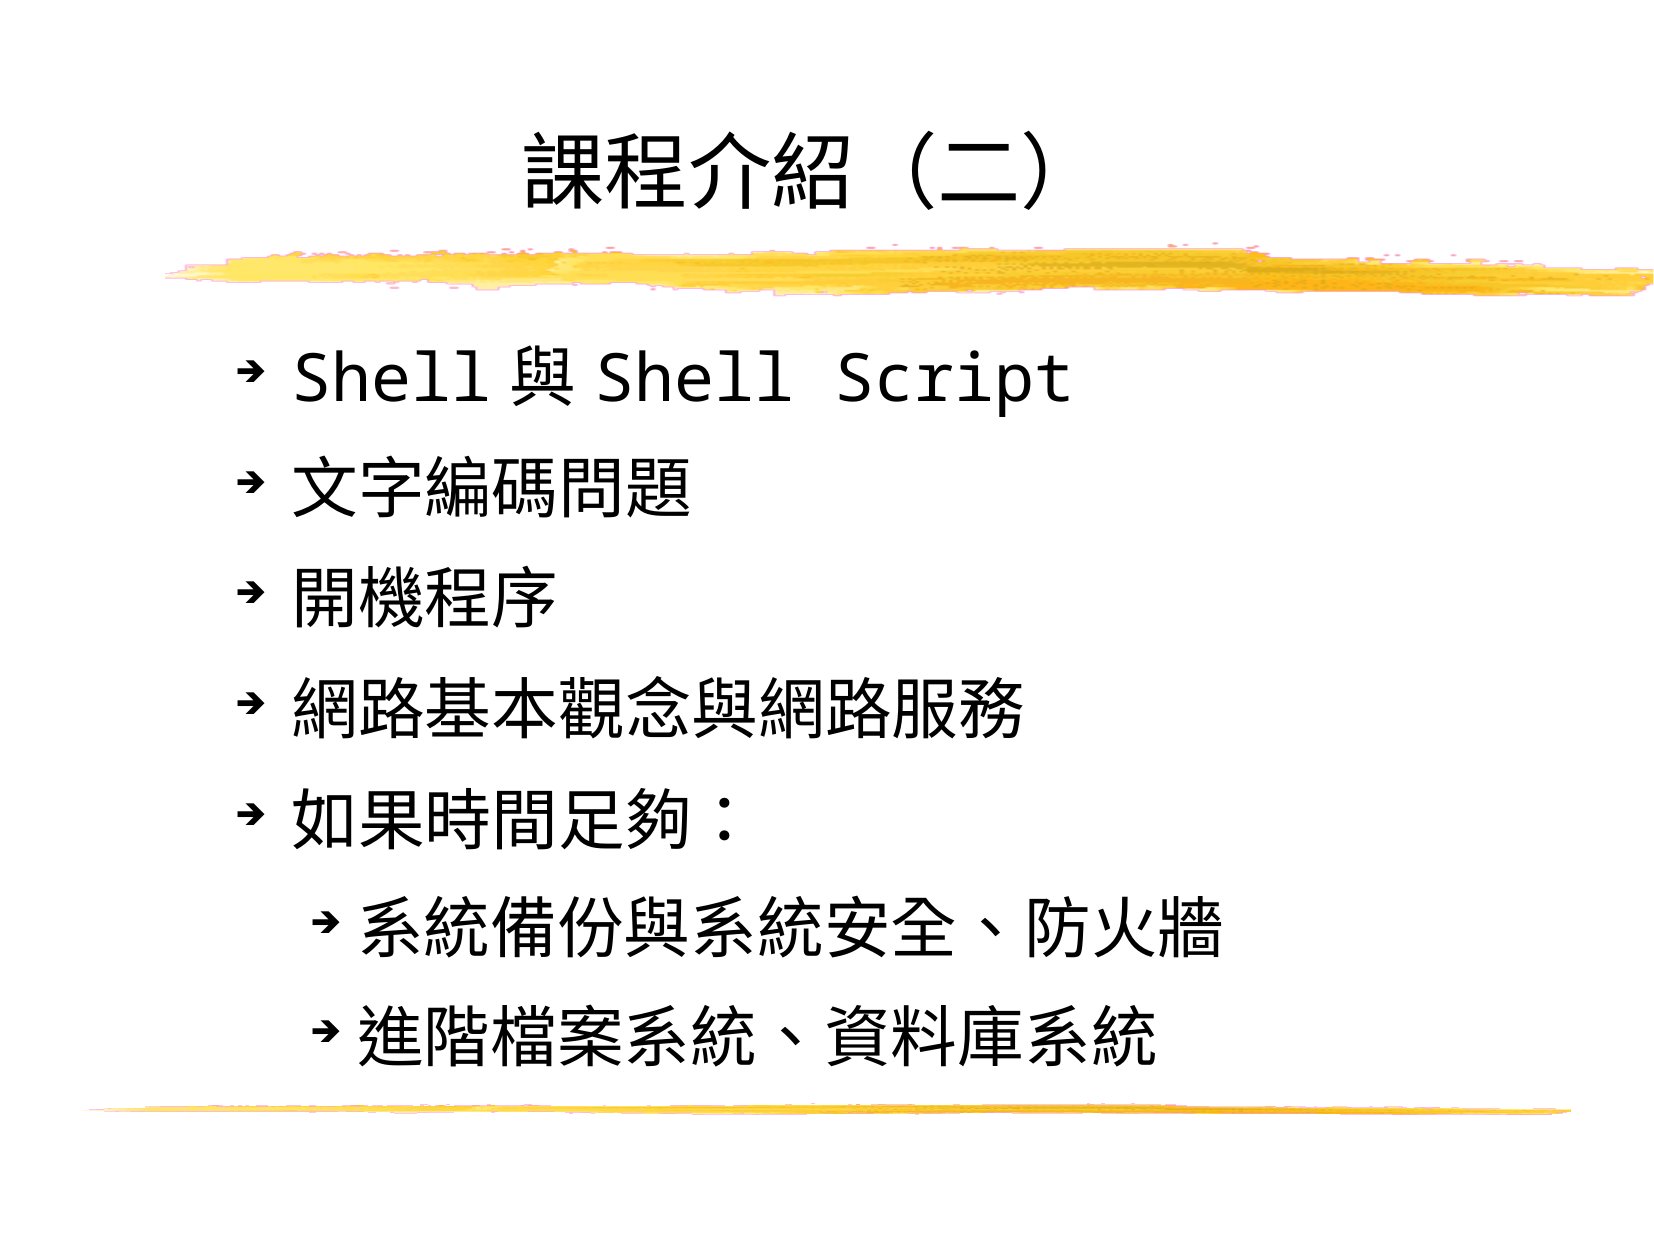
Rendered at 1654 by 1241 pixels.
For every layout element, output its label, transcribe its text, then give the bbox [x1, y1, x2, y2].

title 課程介紹（二） [110, 27, 1516, 235]
list Shell與Shell Script 文字編碼問題 開機程序 網路基本觀念與網路服務 如果時間足夠： 系統備份與系統安全、防火牆 進階檔案系統、資料庫系統 [220, 316, 1558, 1125]
picture [1558, 1102, 1571, 1117]
picture [82, 1102, 220, 1117]
picture [165, 237, 1654, 308]
